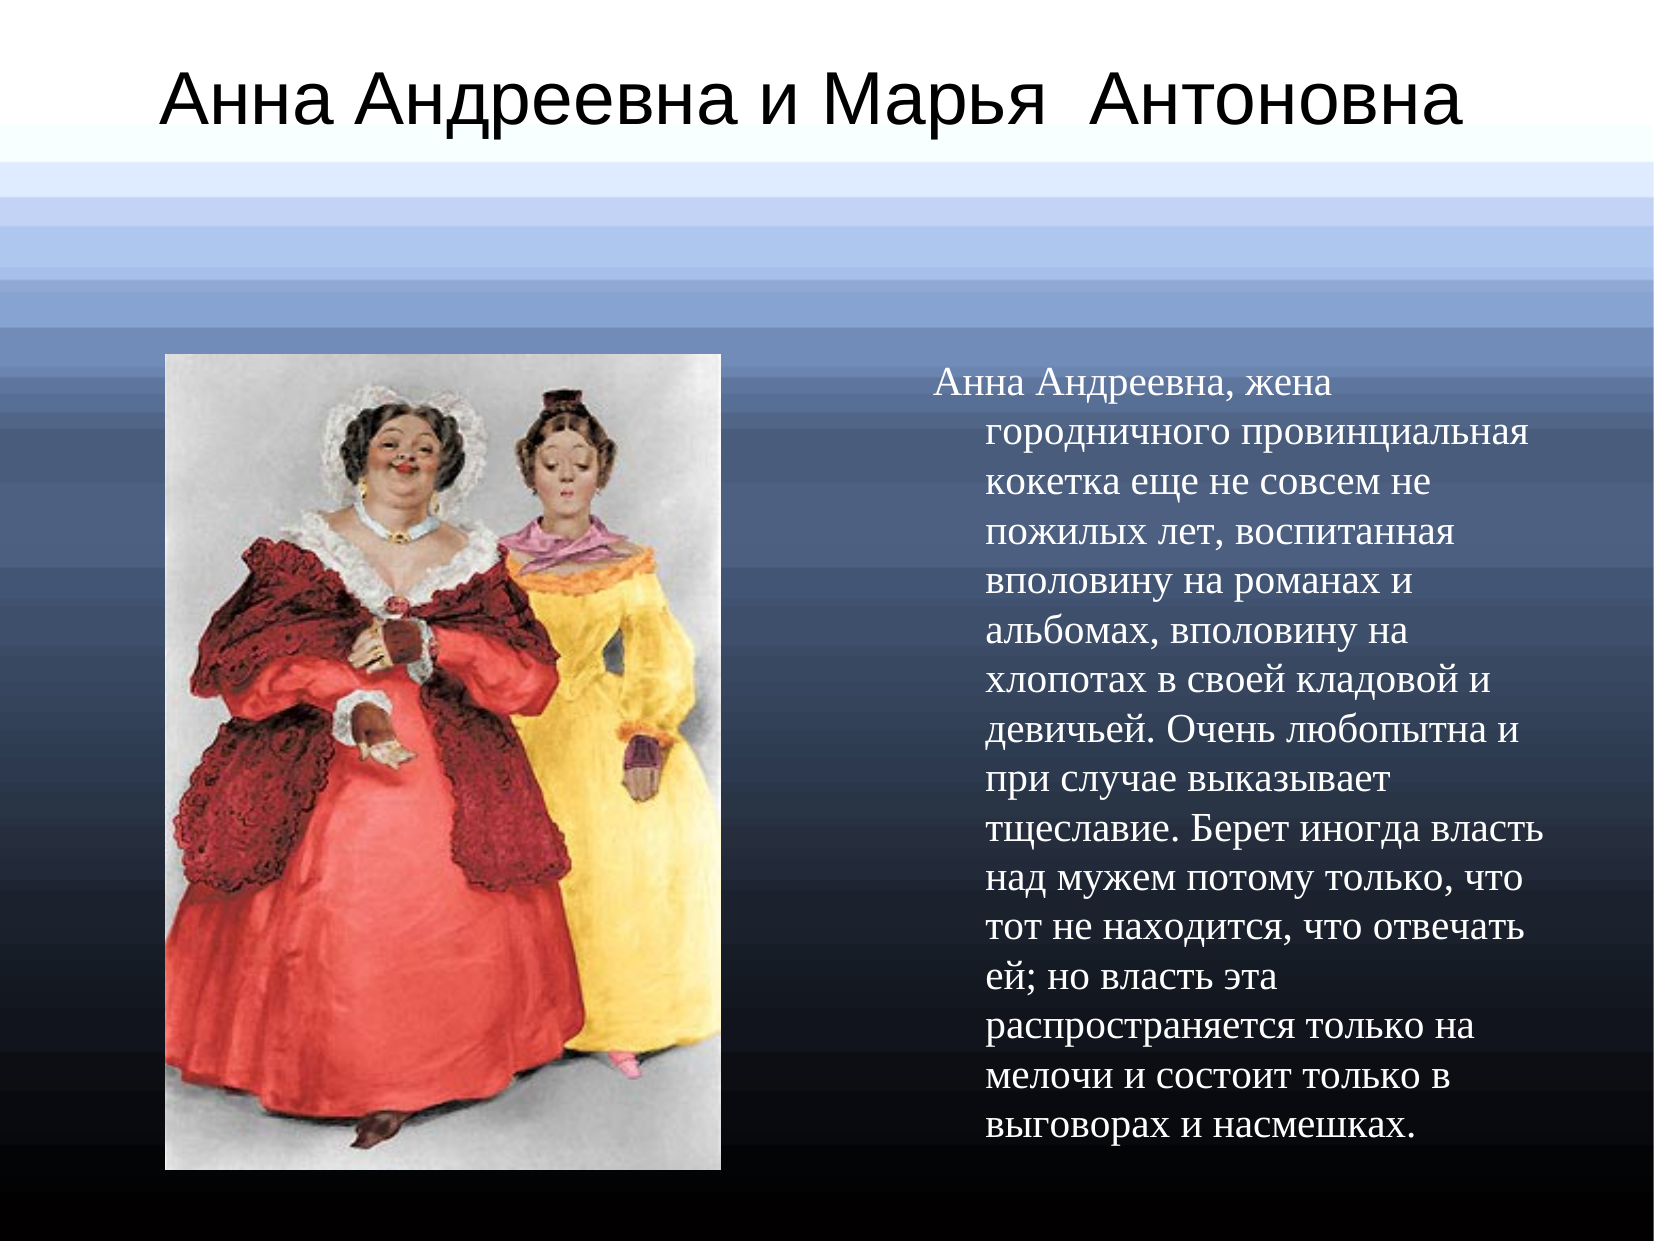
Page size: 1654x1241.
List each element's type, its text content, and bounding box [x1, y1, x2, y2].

picture [165, 354, 721, 1170]
list Анна Андреевна, жена городничнoгo провинциальная кокетка еще не совсем не пожилых лет, воспитанная вполовину на романах и альбомах, вполовину на хлопотах в своей кладовой и девичьей. Очень любопытна и при случае выказывает тщеславие. Берет иногда власть над мужем потому только, что тот не находится, что отвечать ей; но власть эта распространяется только на мелочи и состоит только в выговорах и насмешках. [845, 354, 1572, 1074]
text_box Анна Андреевна и Марья Антоновна [82, 49, 1512, 204]
